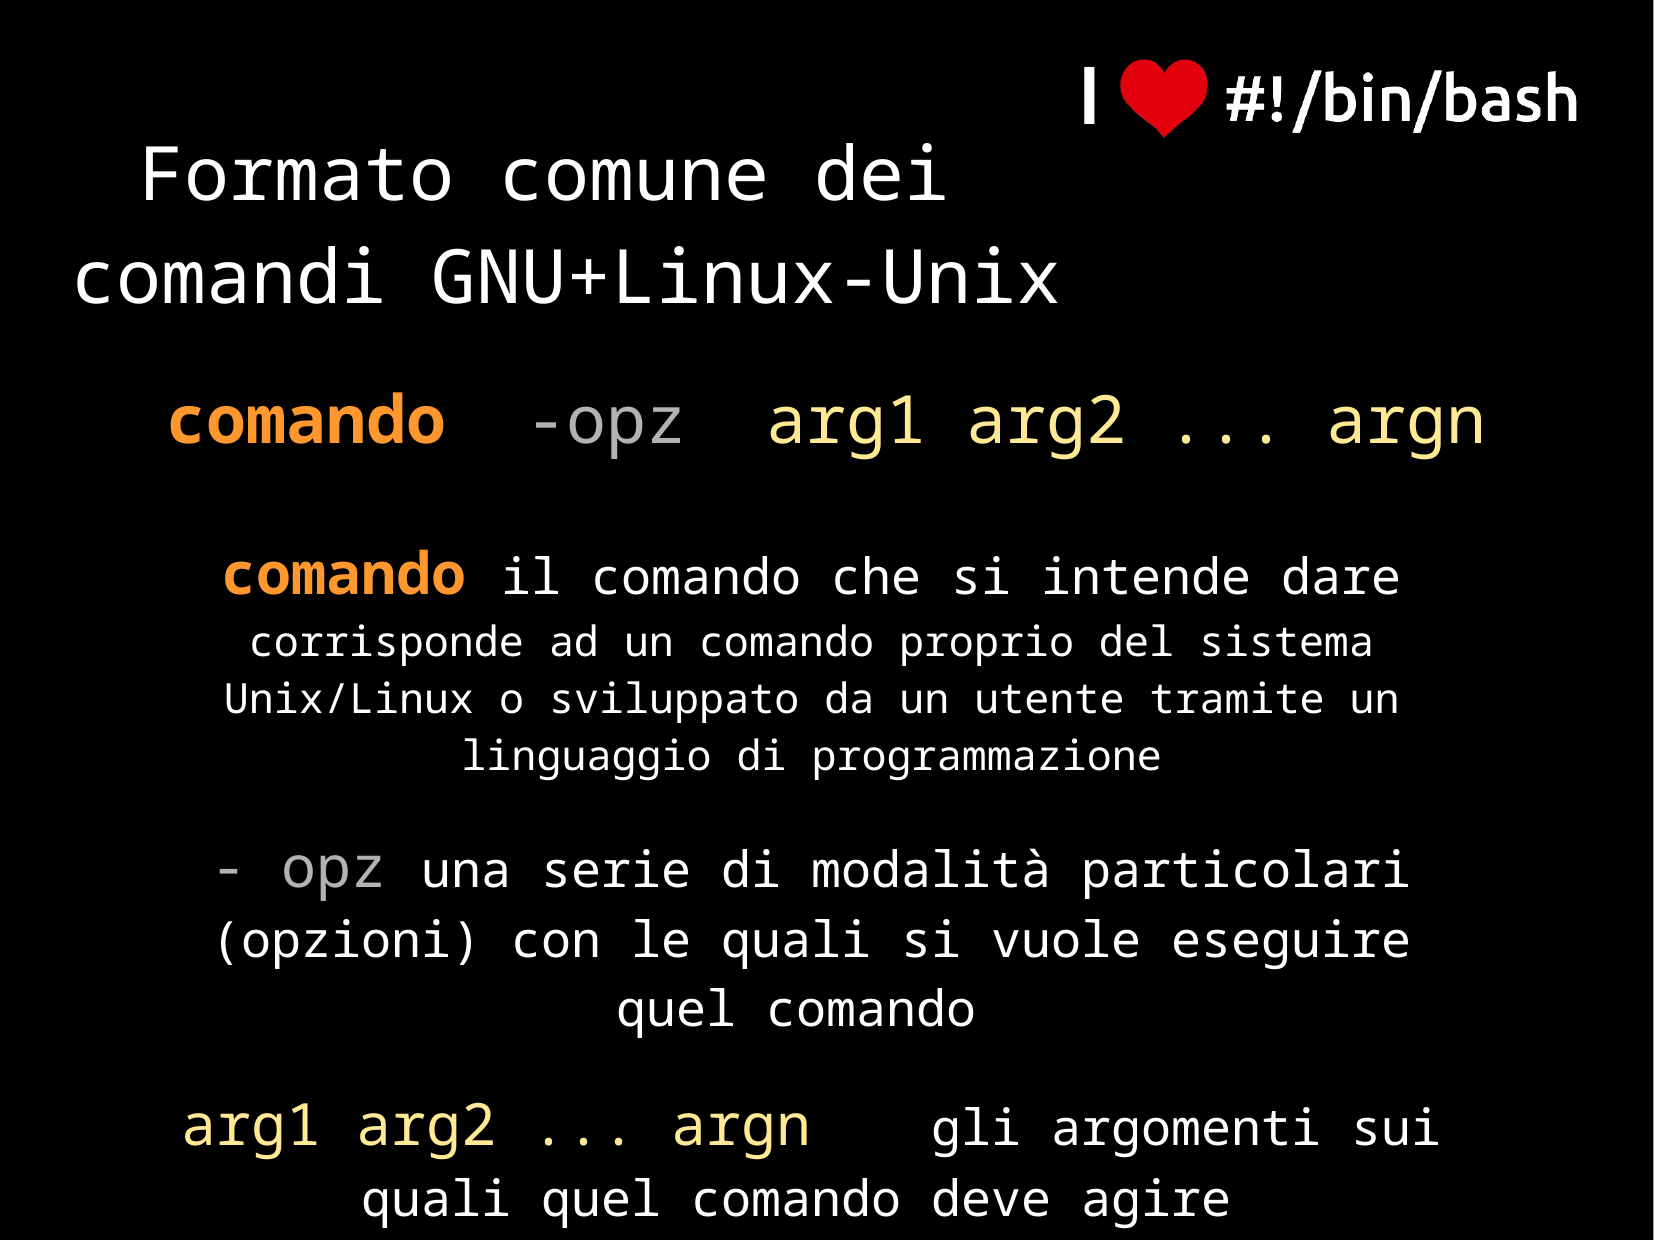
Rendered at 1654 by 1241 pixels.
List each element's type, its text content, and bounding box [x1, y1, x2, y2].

picture [1064, 45, 1595, 154]
text_box comando -opz arg1 arg2 ... argn [156, 371, 1498, 458]
text_box comando il comando che si intende dare corrisponde ad un comando proprio del sistema Unix/Linux o sviluppato da un utente tramite un linguaggio di programmazione - opz una serie di modalità particolari (opzioni) con le quali si vuole eseguire quel comando arg1 arg2 ... argn gli argomenti sui quali quel comando deve agire [149, 532, 1474, 1155]
text_box Formato comune dei comandi GNU+Linux-Unix [49, 120, 1084, 296]
